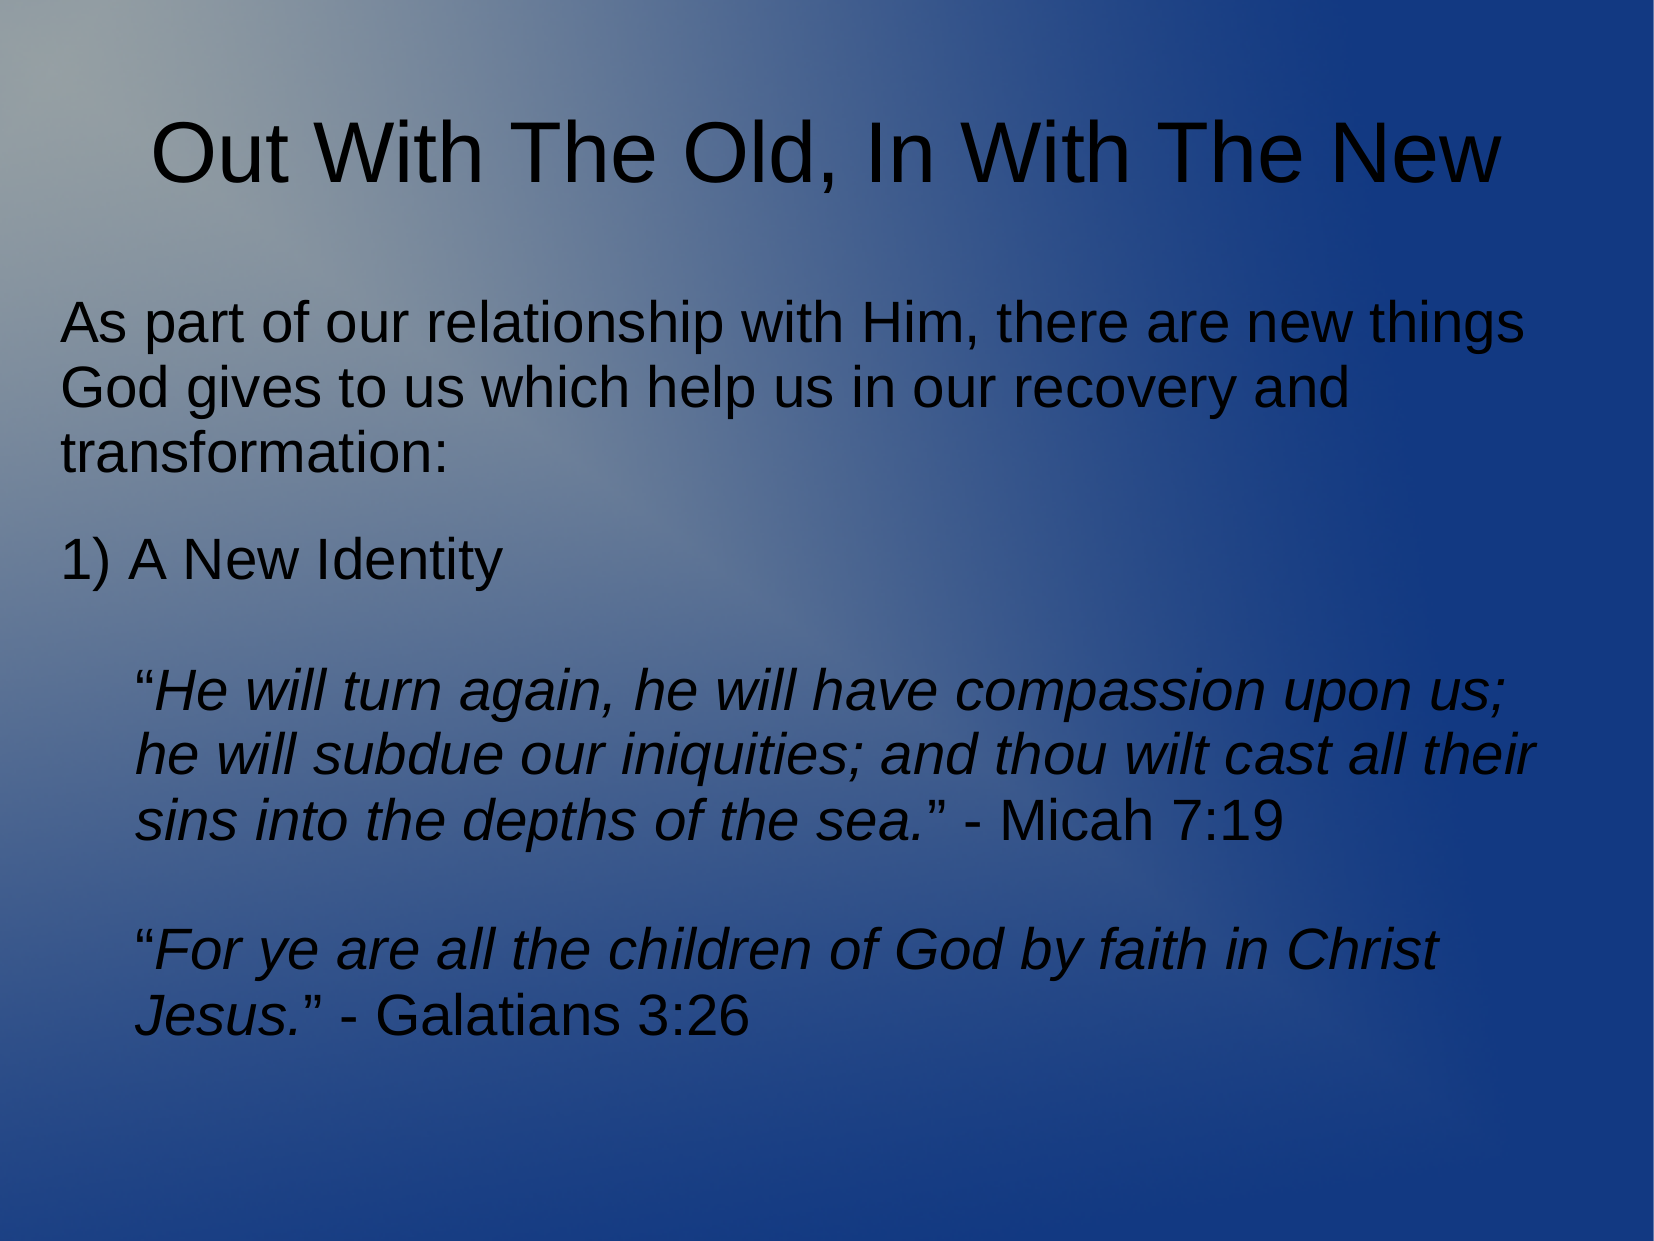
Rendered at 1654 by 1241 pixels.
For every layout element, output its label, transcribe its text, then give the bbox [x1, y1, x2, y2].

title Out With The Old, In With The New [82, 49, 1571, 257]
picture [0, 0, 1654, 1241]
subtitle As part of our relationship with Him, there are new things God gives to us which help us in our recovery and transformation: 1) A New Identity “He will turn again, he will have compassion upon us; he will subdue our iniquities; and thou wilt cast all their sins into the depths of the sea.” - Micah 7:19 “For ye are all the children of God by faith in Christ Jesus.” - Galatians 3:26 [60, 290, 1571, 1241]
